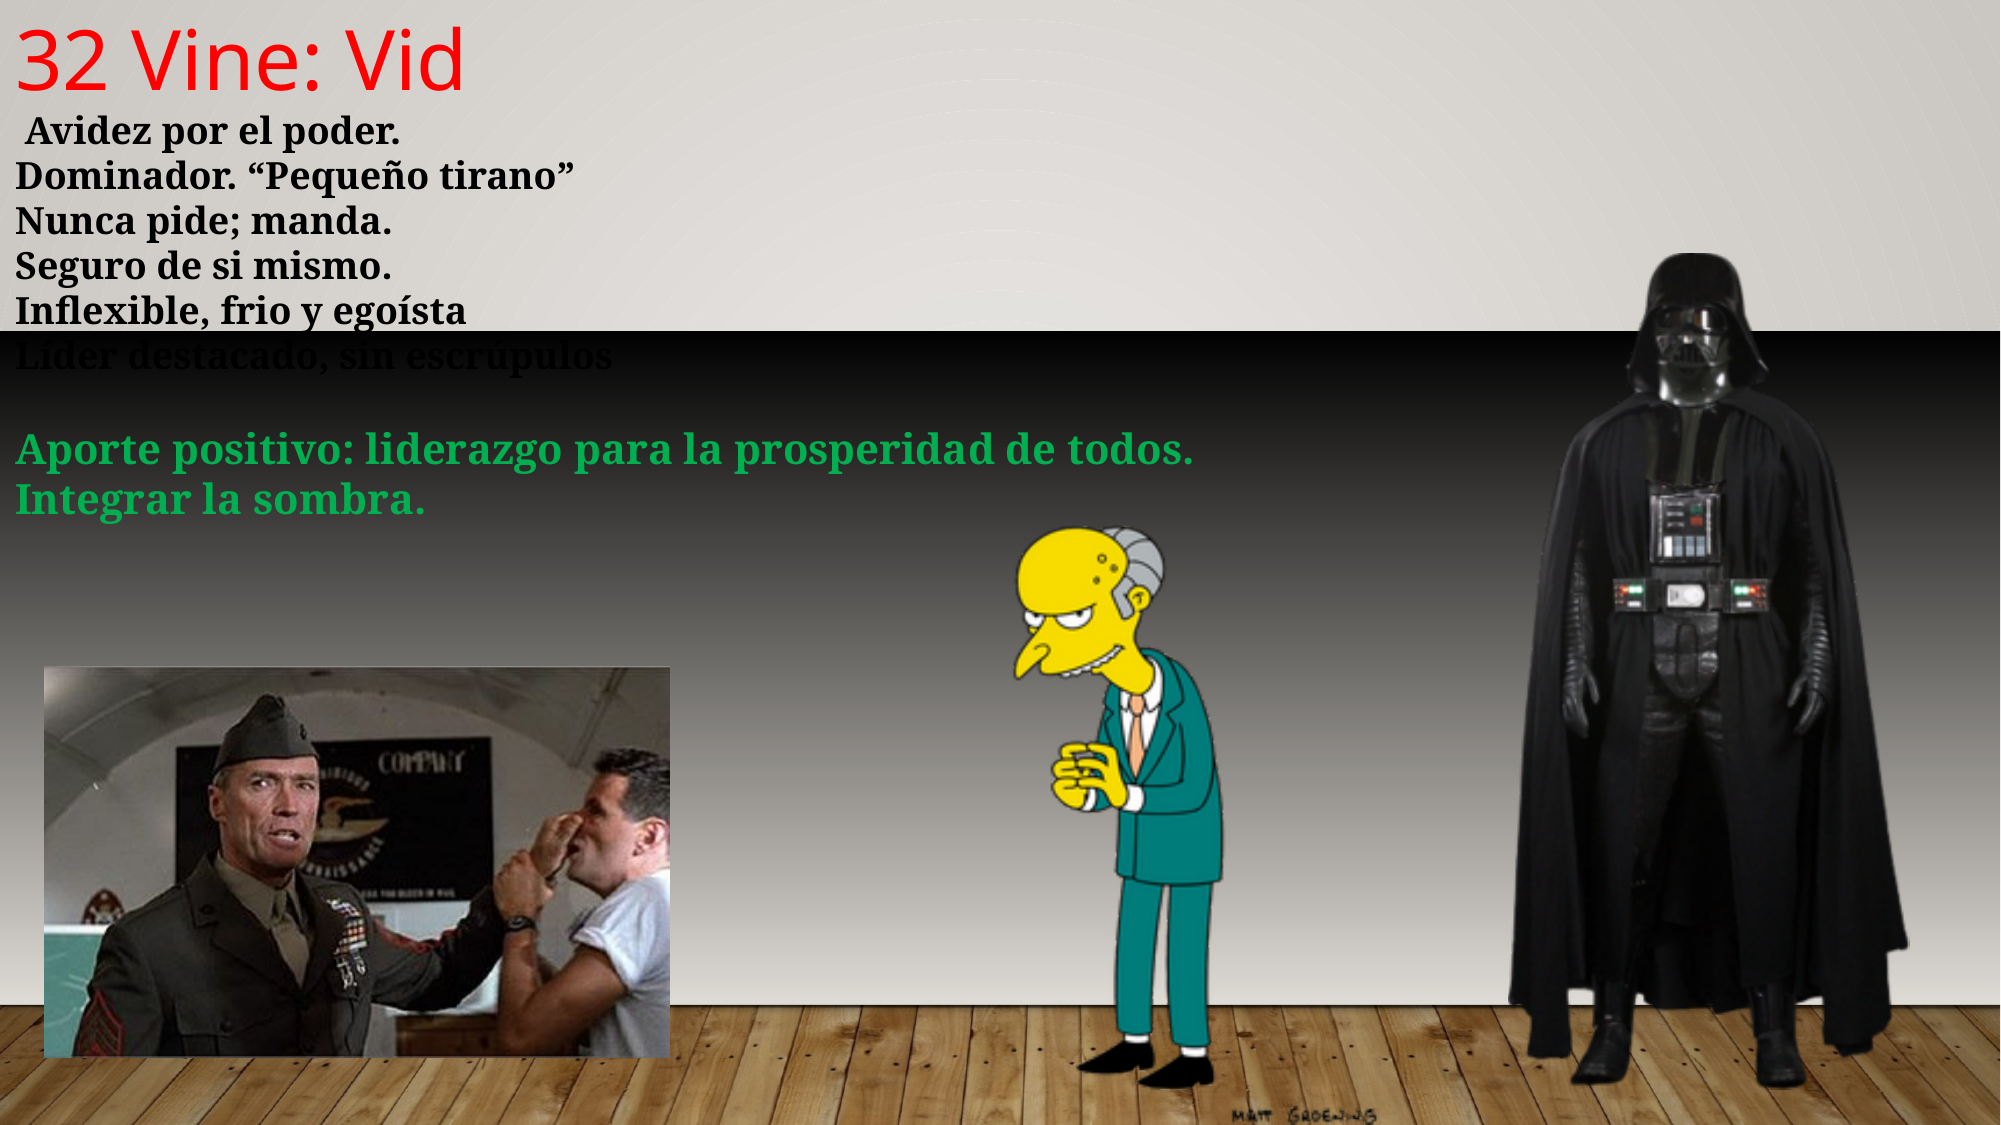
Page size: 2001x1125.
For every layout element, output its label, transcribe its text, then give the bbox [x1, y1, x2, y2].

text_box 32 Vine: Vid Avidez por el poder. Dominador. “Pequeño tirano” Nunca pide; manda. Seguro de si mismo. Inflexible, frio y egoísta Líder destacado, sin escrúpulos Aporte positivo: liderazgo para la prosperidad de todos. Integrar la sombra. [0, 0, 1723, 575]
picture [919, 498, 1384, 1125]
picture [1508, 253, 1910, 1090]
picture [44, 666, 670, 1058]
